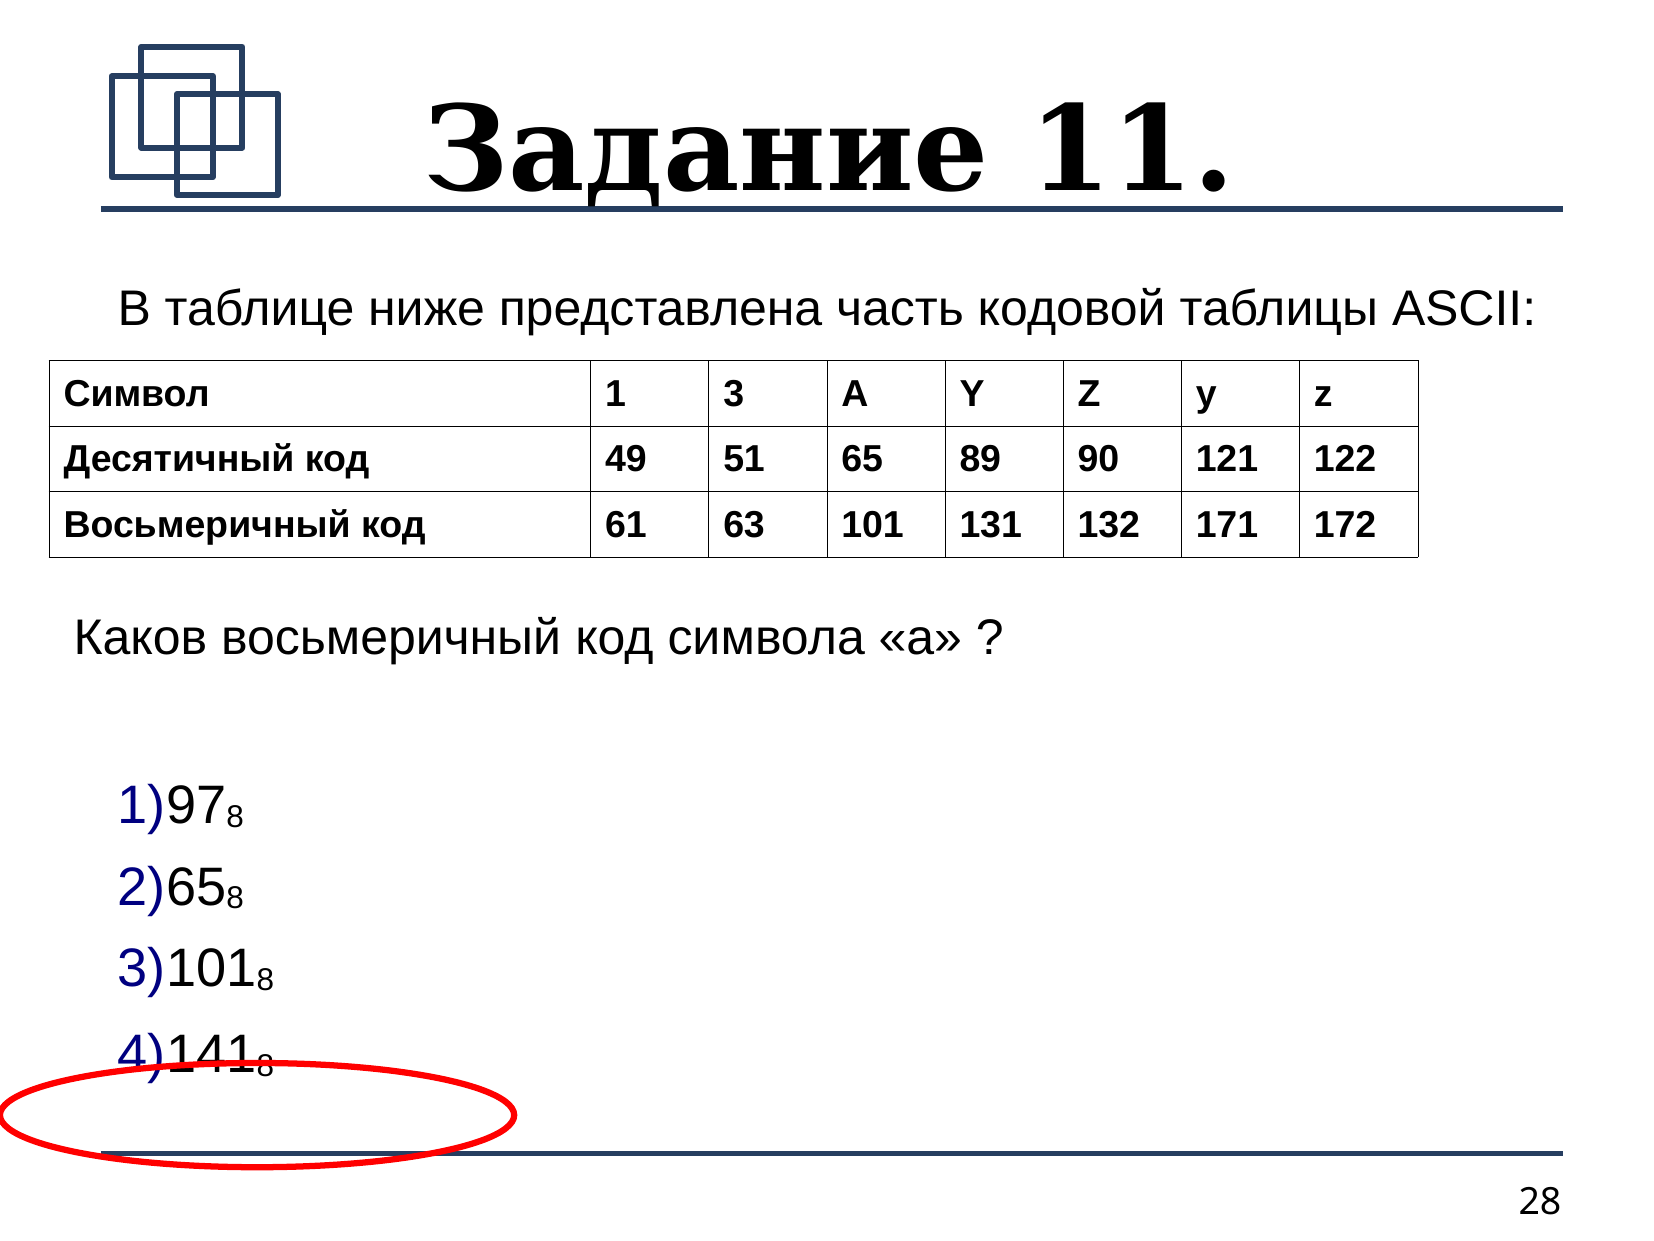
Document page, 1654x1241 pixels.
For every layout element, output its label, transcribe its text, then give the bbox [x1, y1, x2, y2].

title Задание 11. [82, 64, 1571, 268]
table_header Символ [50, 361, 590, 426]
table_header 1 [591, 361, 708, 426]
table_header Z [1064, 361, 1181, 426]
table_cell 171 [1182, 492, 1299, 557]
table_cell 63 [709, 492, 827, 557]
table_cell 49 [591, 427, 708, 491]
table_cell 89 [946, 427, 1063, 491]
table_cell Восьмеричный код [50, 492, 590, 557]
text_box В таблице ниже представлена часть кодовой таблицы ASCII: Каков восьмеричный код символа «a» ? 978 658 1018 1418 [58, 268, 1609, 1194]
table_cell 90 [1064, 427, 1181, 491]
table_cell 122 [1300, 427, 1418, 491]
table_header y [1182, 361, 1299, 426]
table_header z [1300, 361, 1418, 426]
text_box В таблице ниже представлена часть кодовой таблицы ASCII: Каков восьмеричный код символа «a» ? 978 658 1018 1418 [58, 1067, 510, 1164]
table_header Y [946, 361, 1063, 426]
table_cell 51 [709, 427, 827, 491]
table_cell 121 [1182, 427, 1299, 491]
table_cell 65 [828, 427, 945, 491]
table_cell 172 [1300, 492, 1418, 557]
table_cell Десятичный код [50, 427, 590, 491]
table_header 3 [709, 361, 827, 426]
table_header A [828, 361, 945, 426]
table_cell 131 [946, 492, 1063, 557]
table_cell 132 [1064, 492, 1181, 557]
table_cell 101 [828, 492, 945, 557]
table_cell 61 [591, 492, 708, 557]
